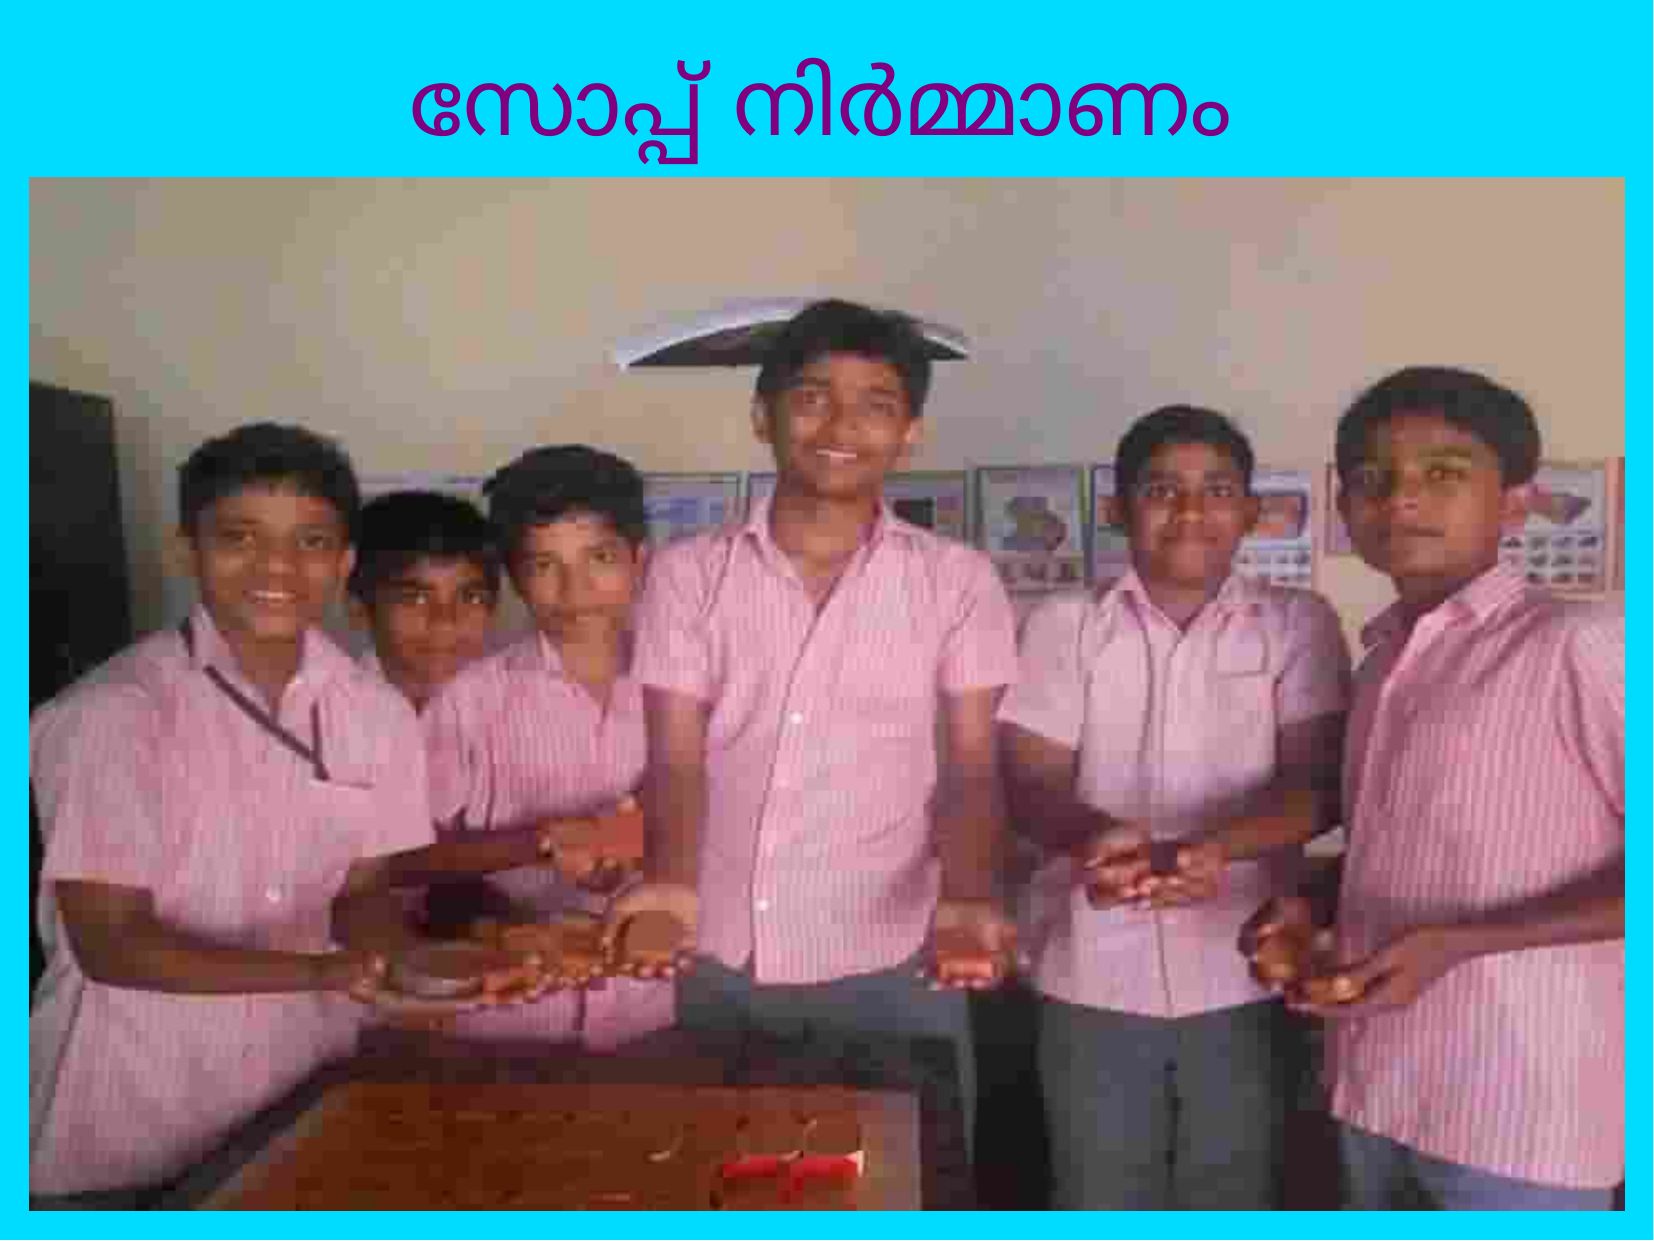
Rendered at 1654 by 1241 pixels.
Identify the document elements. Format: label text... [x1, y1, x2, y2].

title സോപ്പ് നിര്‍മ്മാണം [76, 0, 1565, 177]
picture [29, 177, 1625, 1211]
